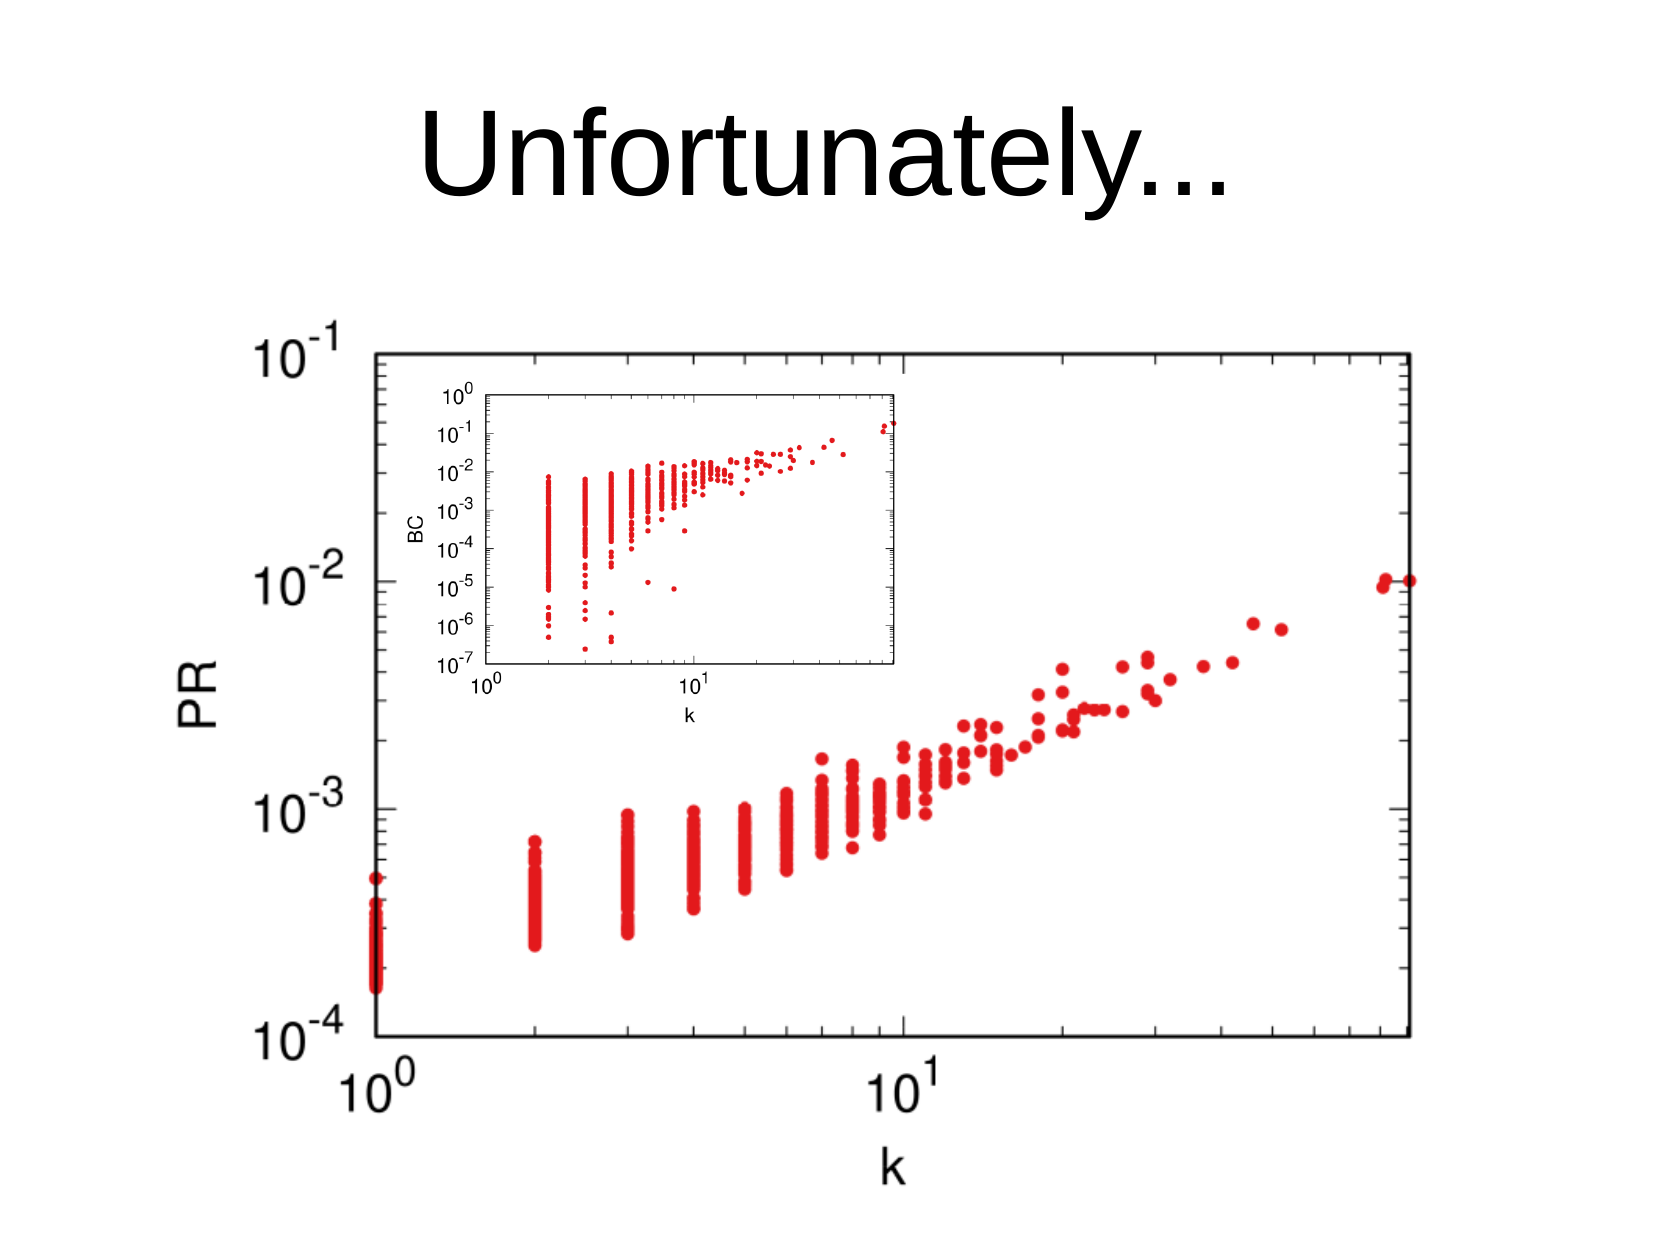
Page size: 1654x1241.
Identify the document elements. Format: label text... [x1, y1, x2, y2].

title Unfortunately... [82, 49, 1571, 257]
picture [152, 302, 1505, 1206]
